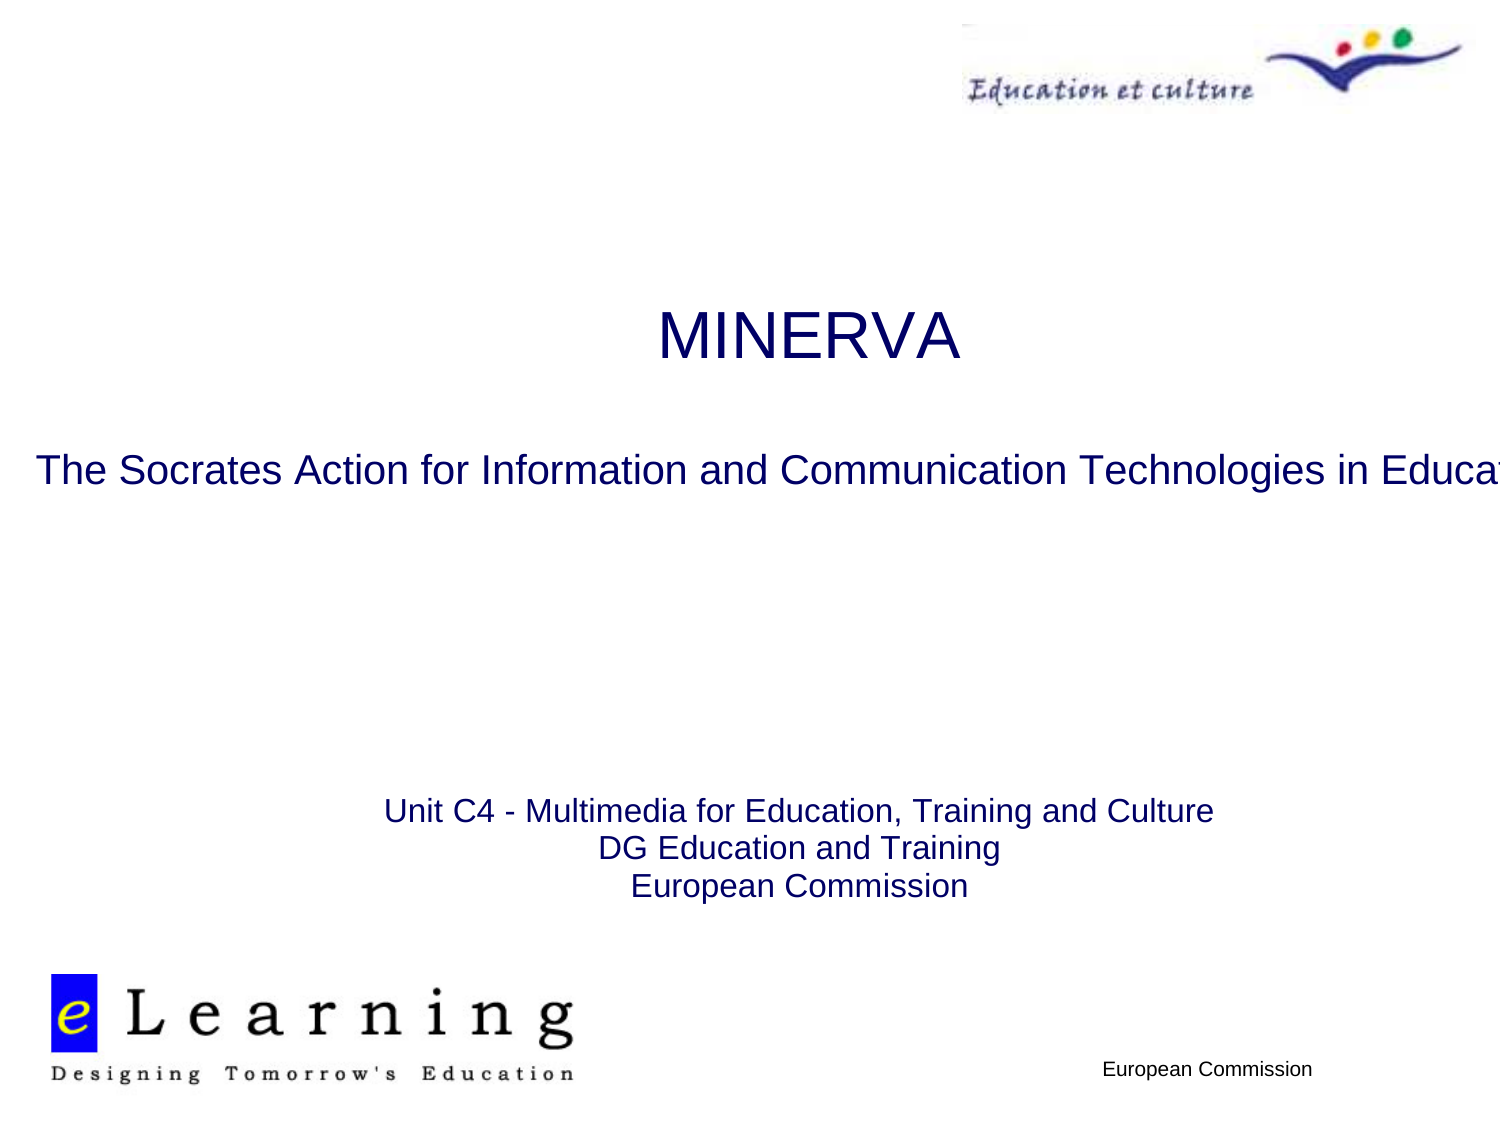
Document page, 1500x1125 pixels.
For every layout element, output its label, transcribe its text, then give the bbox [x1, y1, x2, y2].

picture [50, 974, 576, 1098]
picture [962, 24, 1476, 114]
text_box MINERVA The Socrates Action for Information and Communication Technologies in Education Unit C4 - Multimedia for Education, Training and Culture DG Education and Training European Commission [20, 137, 1500, 912]
